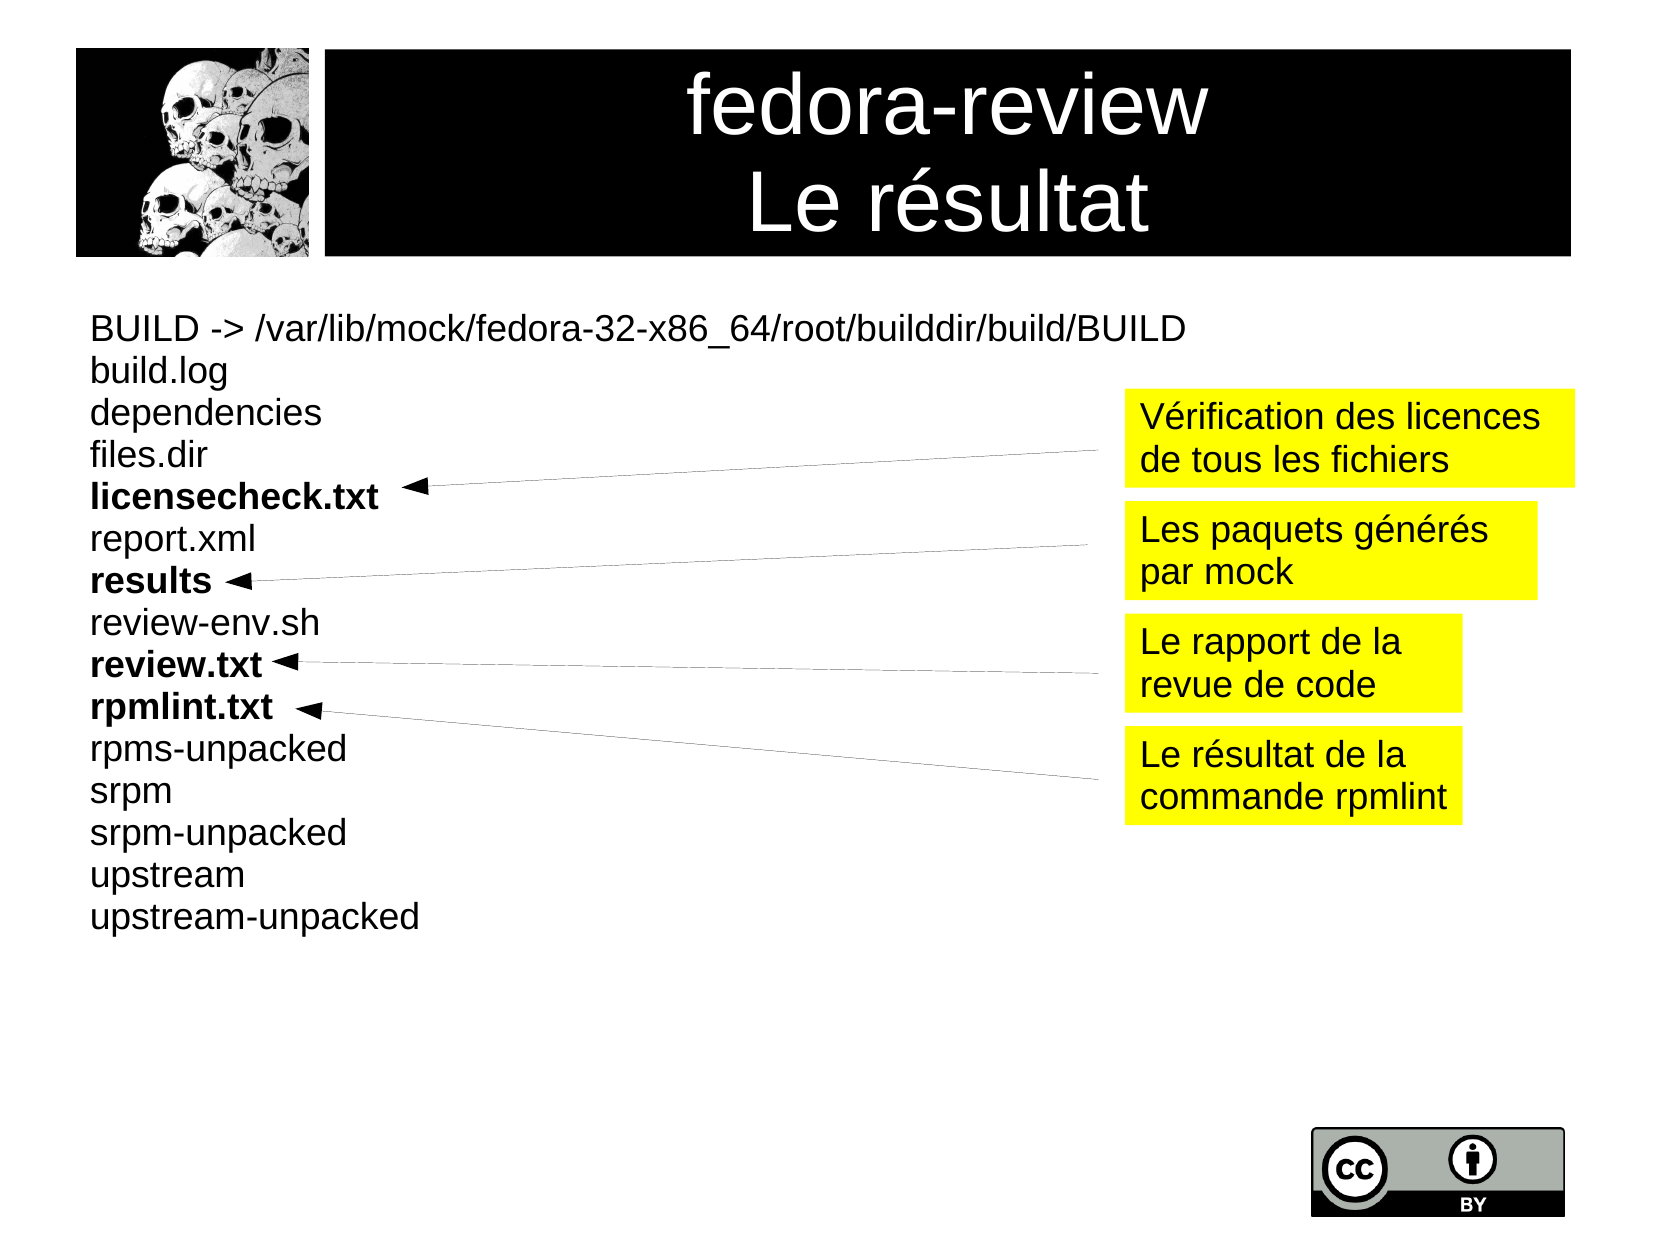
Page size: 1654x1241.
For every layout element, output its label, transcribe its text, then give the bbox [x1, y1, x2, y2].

picture [76, 48, 309, 257]
picture [1311, 1127, 1565, 1217]
text_box BUILD -> /var/lib/mock/fedora-32-x86_64/root/builddir/build/BUILD build.log dependencies files.dir licensecheck.txt report.xml results review-env.sh review.txt rpmlint.txt rpms-unpacked srpm srpm-unpacked upstream upstream-unpacked [75, 300, 1238, 945]
text_box Le rapport de la revue de code [1125, 613, 1463, 713]
title fedora-review Le résultat [324, 49, 1571, 257]
text_box Vérification des licences de tous les fichiers [1125, 388, 1576, 488]
text_box Le résultat de la commande rpmlint [1125, 726, 1463, 826]
text_box Les paquets générés par mock [1125, 501, 1538, 601]
